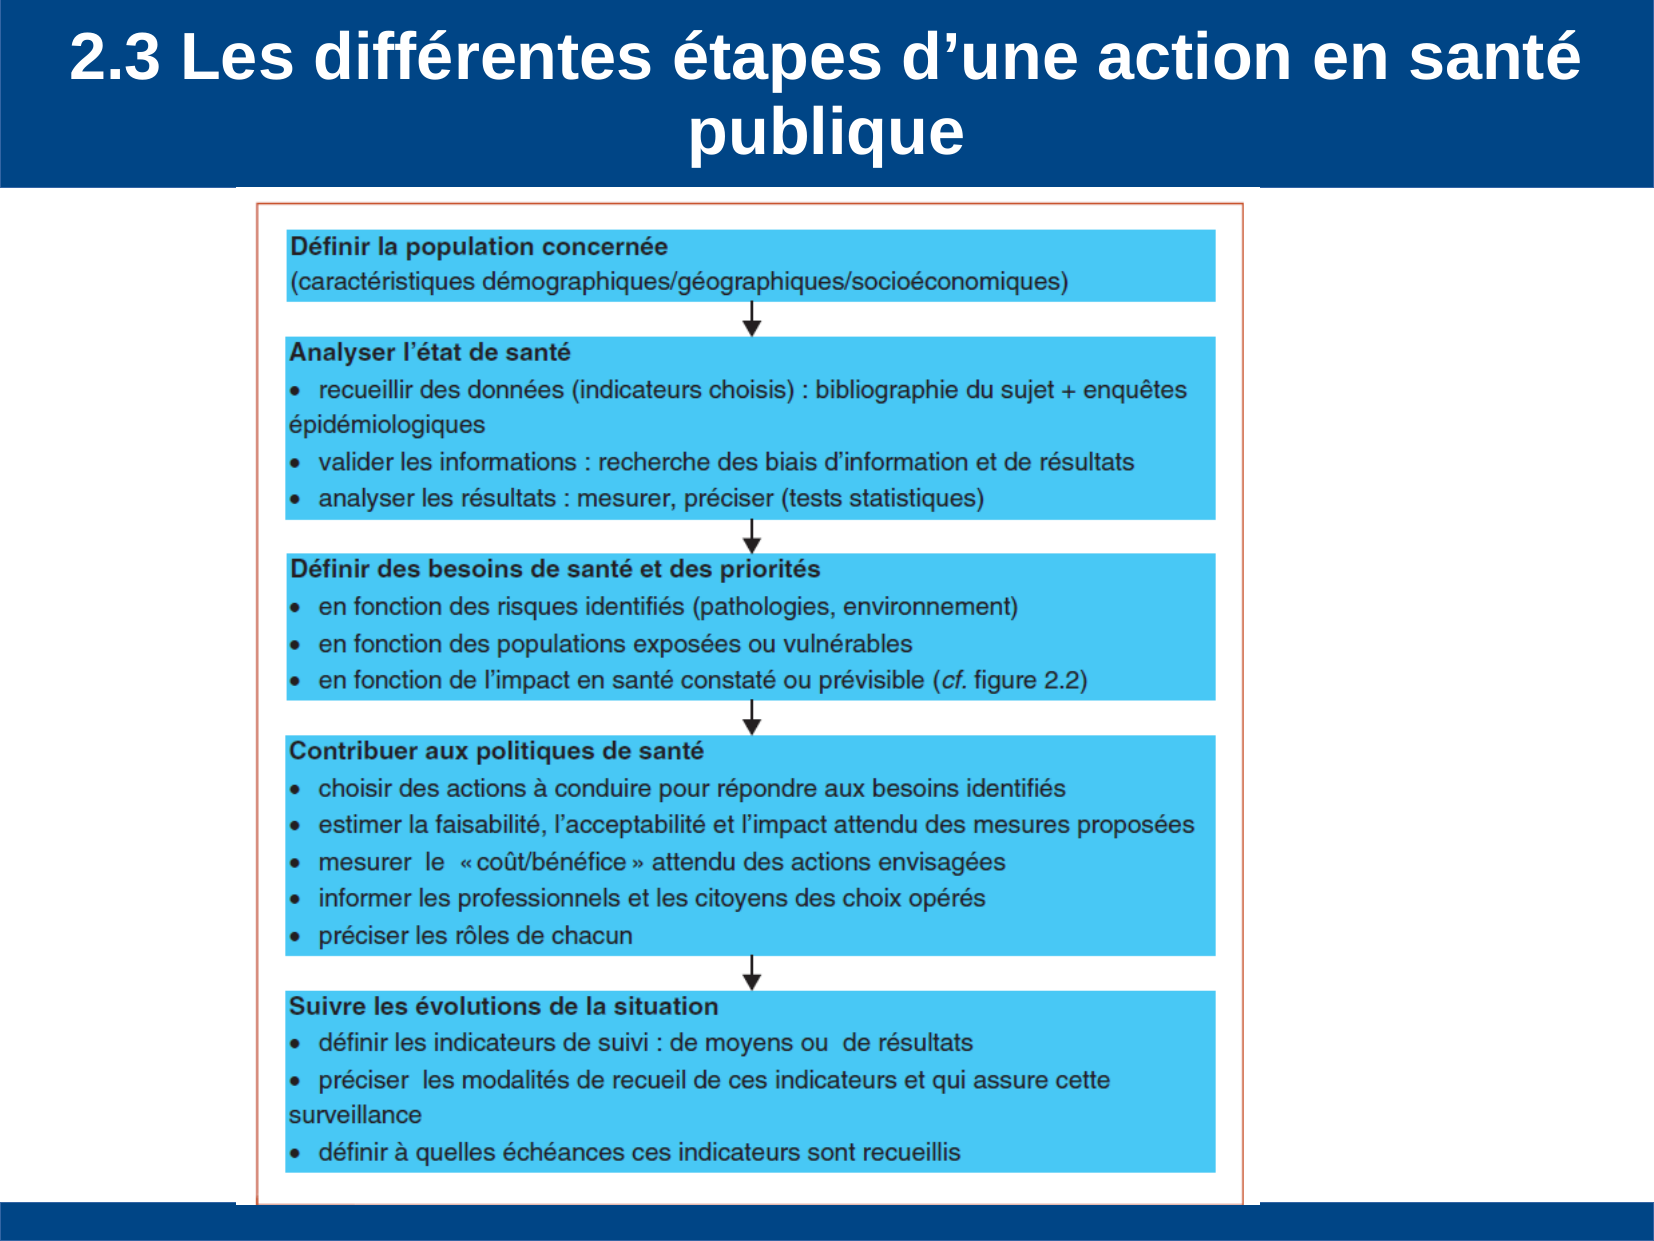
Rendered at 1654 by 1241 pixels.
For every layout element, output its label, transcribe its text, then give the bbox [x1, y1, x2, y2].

picture [236, 187, 1260, 1205]
title 2.3 Les différentes étapes d’une action en santé publique [0, 0, 1654, 188]
